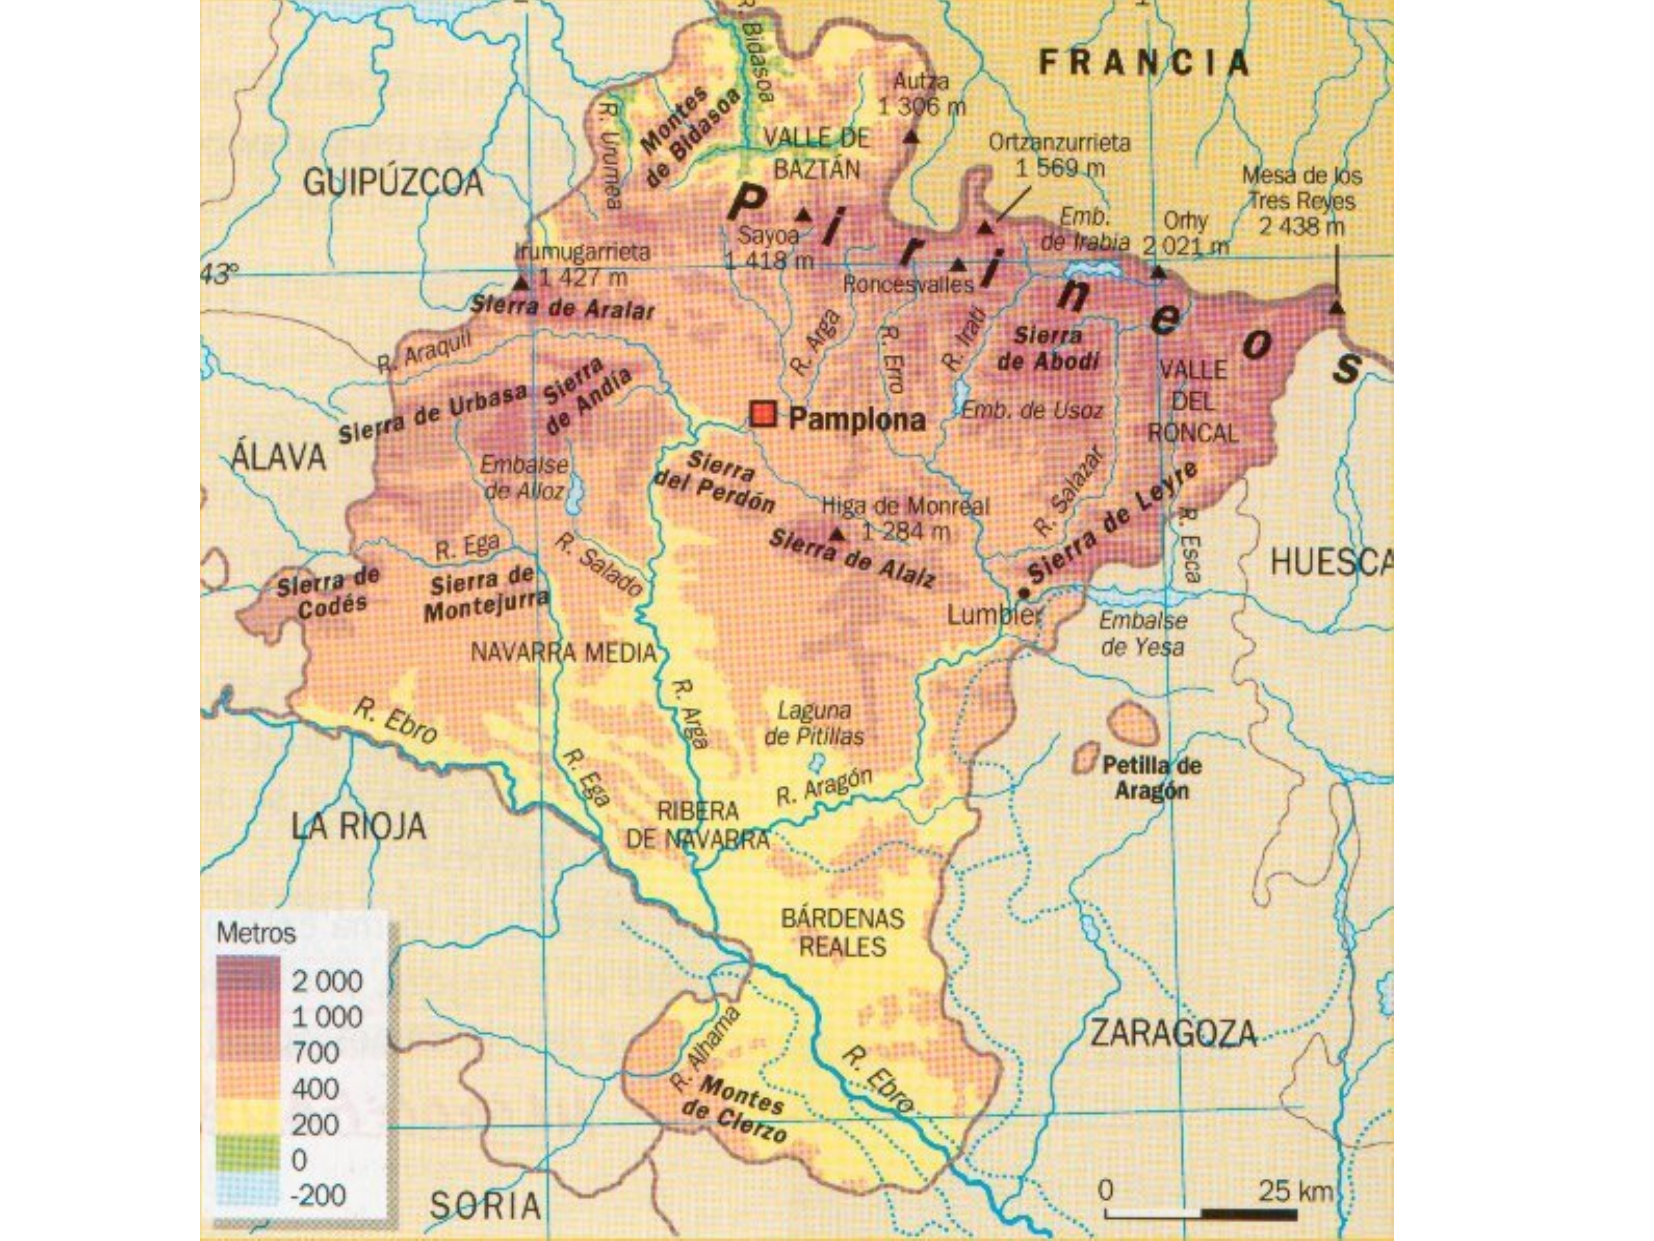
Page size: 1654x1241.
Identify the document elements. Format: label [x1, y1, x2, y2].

picture [200, 0, 1394, 1241]
